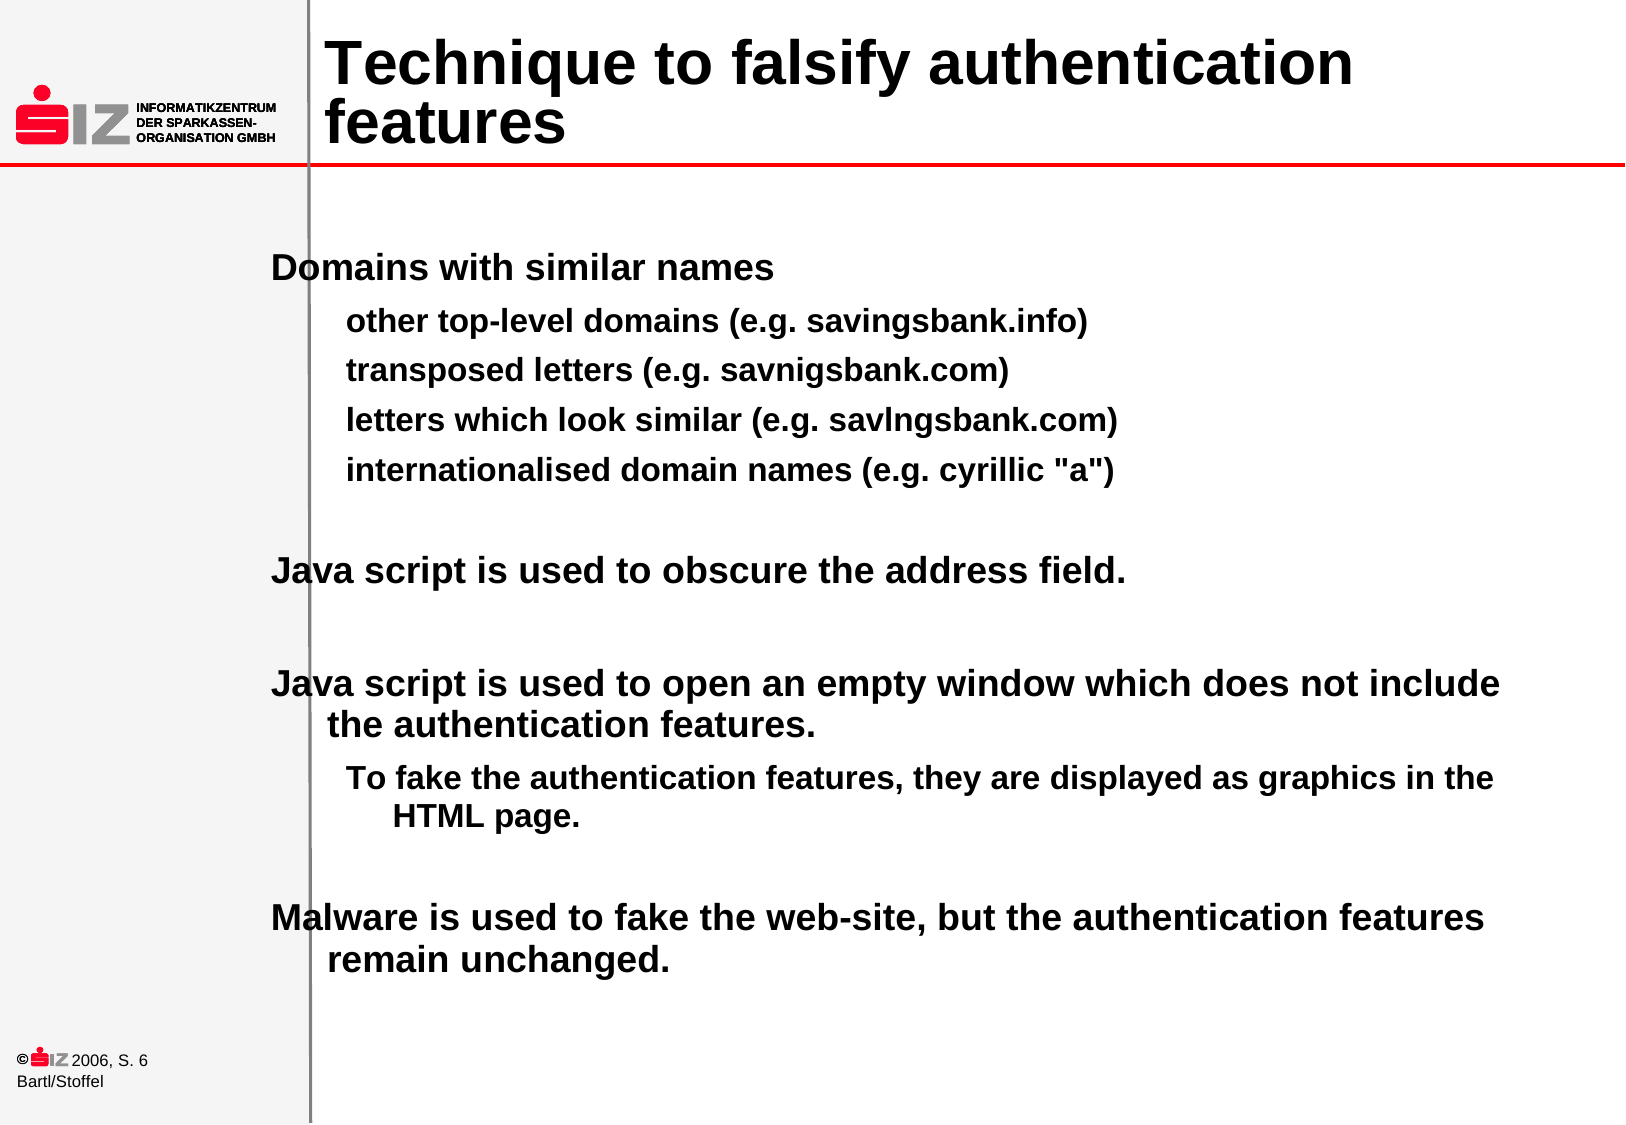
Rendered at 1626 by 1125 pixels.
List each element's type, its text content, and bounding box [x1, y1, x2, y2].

title Technique to falsify authentication features [319, 27, 1558, 156]
list Domains with similar names other top-level domains (e.g. savingsbank.info) transposed letters (e.g. savnigsbank.com) letters which look similar (e.g. savlngsbank.com) internationalised domain names (e.g. cyrillic "a") Java script is used to obscure the address field. Java script is used to open an empty window which does not include the authentication features. To fake the authentication features, they are displayed as graphics in the HTML page. Malware is used to fake the web-site, but the authentication features remain unchanged. [270, 190, 1559, 1028]
